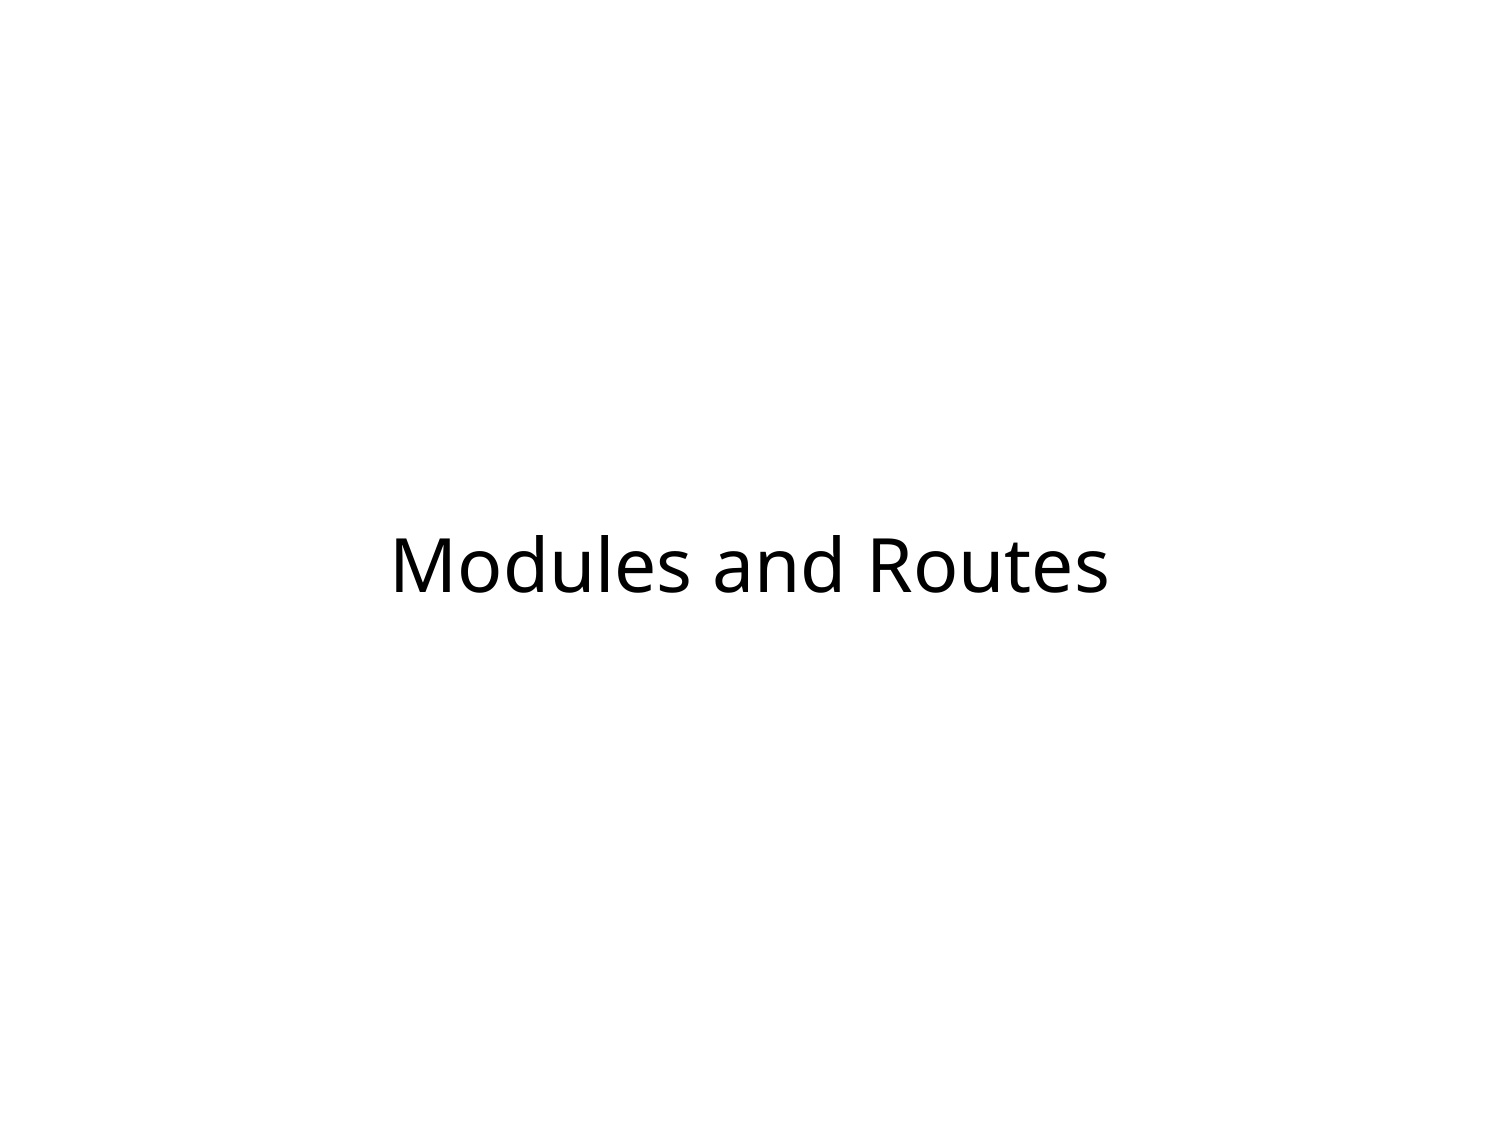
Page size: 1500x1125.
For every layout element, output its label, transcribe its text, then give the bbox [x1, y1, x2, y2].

title Modules and Routes [51, 470, 1449, 655]
